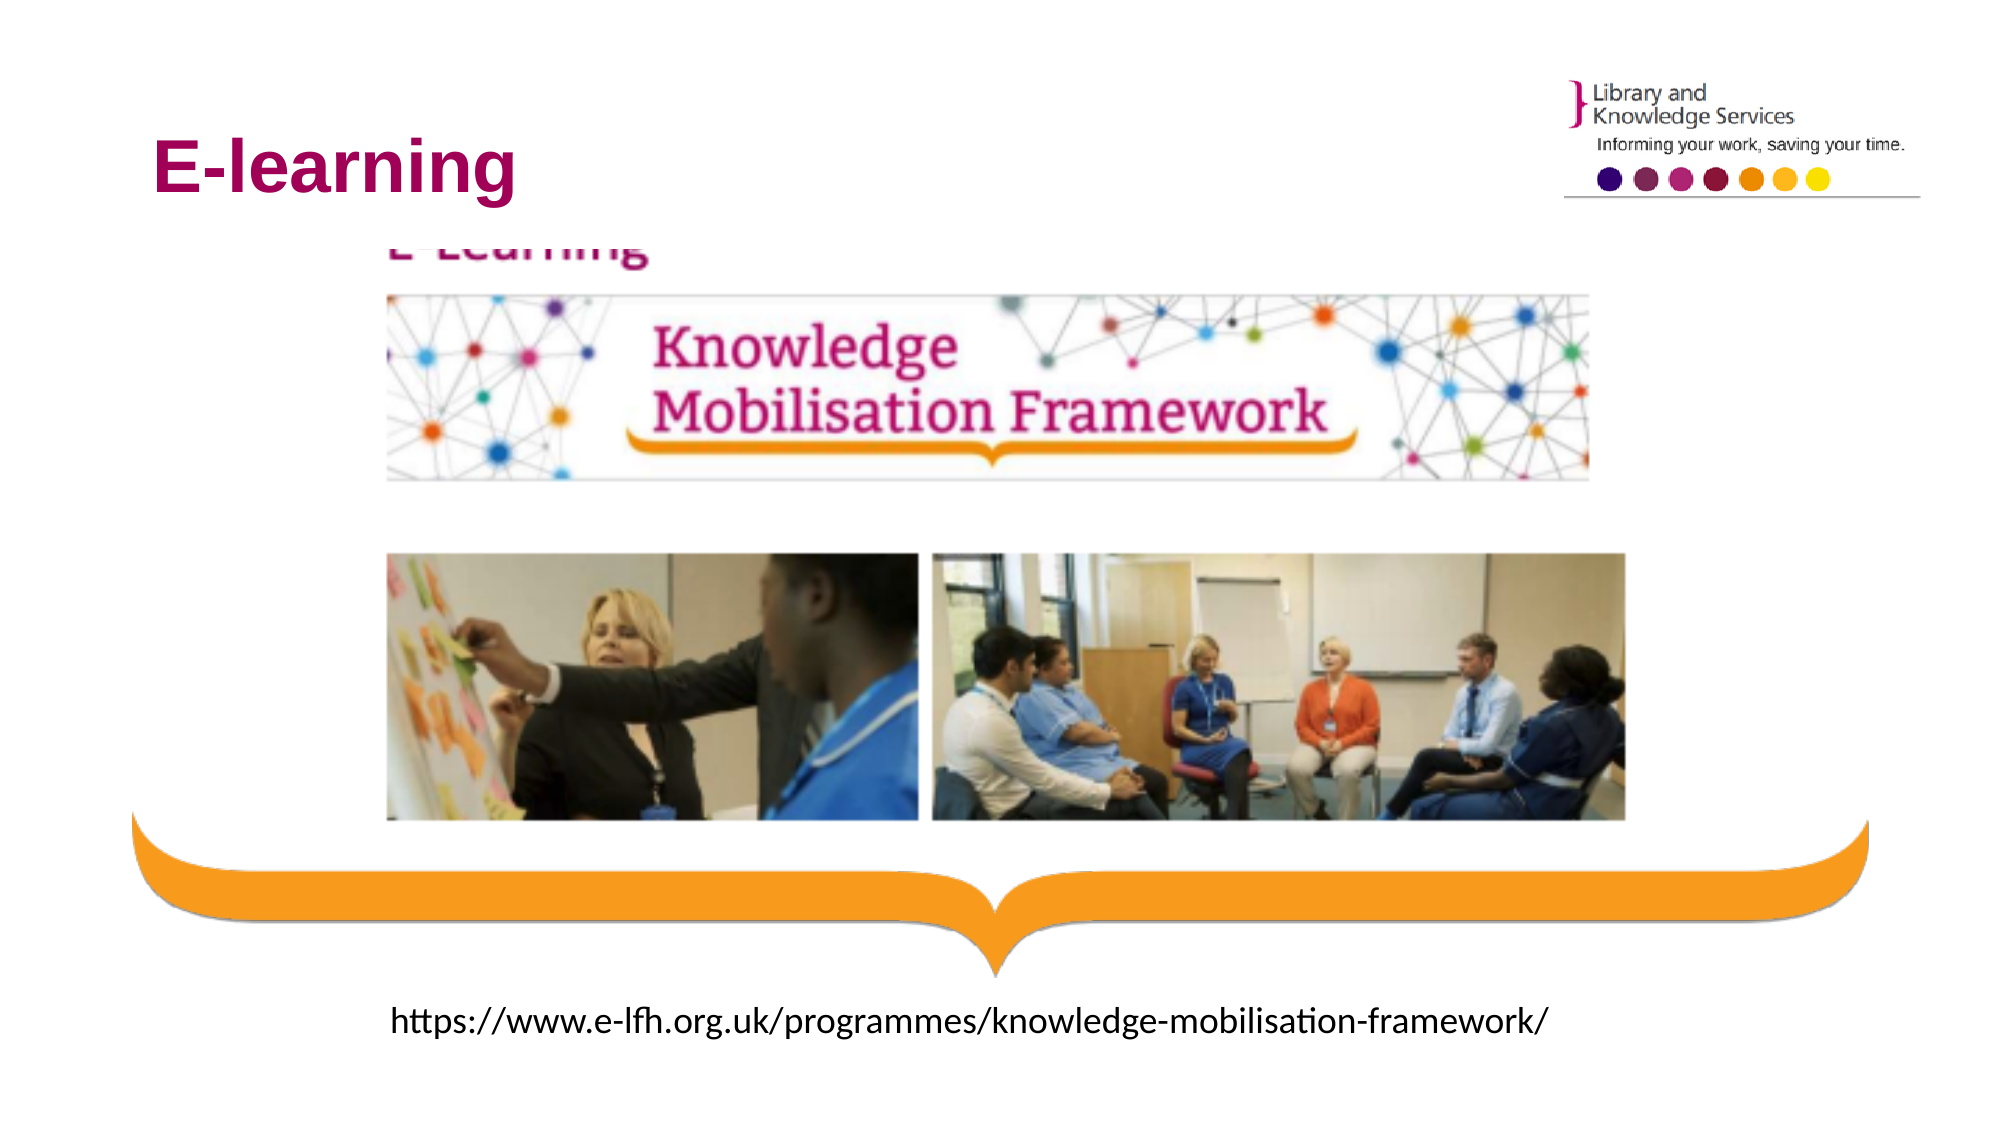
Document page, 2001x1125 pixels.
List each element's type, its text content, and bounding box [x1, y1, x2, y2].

title E-learning [137, 59, 1863, 278]
text_box https://www.e-lfh.org.uk/programmes/knowledge-mobilisation-framework/ [375, 988, 1868, 1049]
picture [1564, 76, 1923, 196]
picture [132, 249, 1868, 974]
